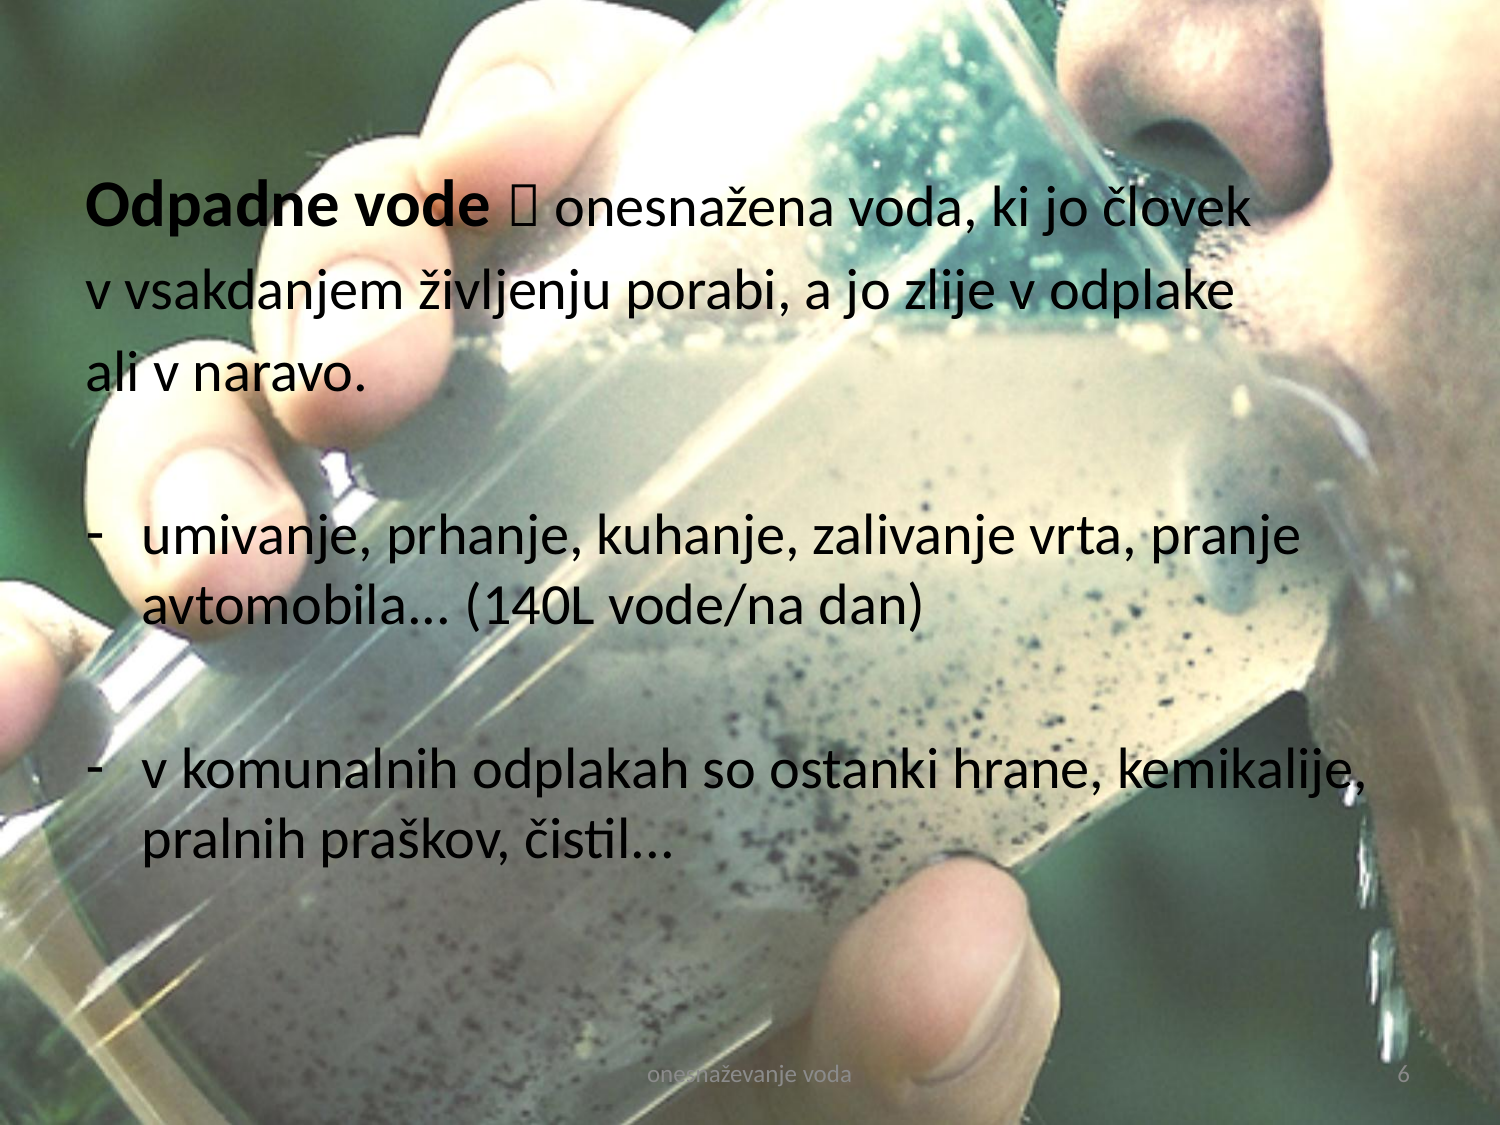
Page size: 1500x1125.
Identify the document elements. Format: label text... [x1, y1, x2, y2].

list Odpadne vode  onesnažena voda, ki jo človek v vsakdanjem življenju porabi, a jo zlije v odplake ali v naravo. umivanje, prhanje, kuhanje, zalivanje vrta, pranje avtomobila... (140L vode/na dan) v komunalnih odplakah so ostanki hrane, kemikalije, pralnih praškov, čistil... [70, 152, 1421, 914]
footer onesnaževanje voda [512, 1042, 988, 1103]
slide_number <number> [1074, 1042, 1425, 1103]
picture [0, 0, 1500, 1125]
